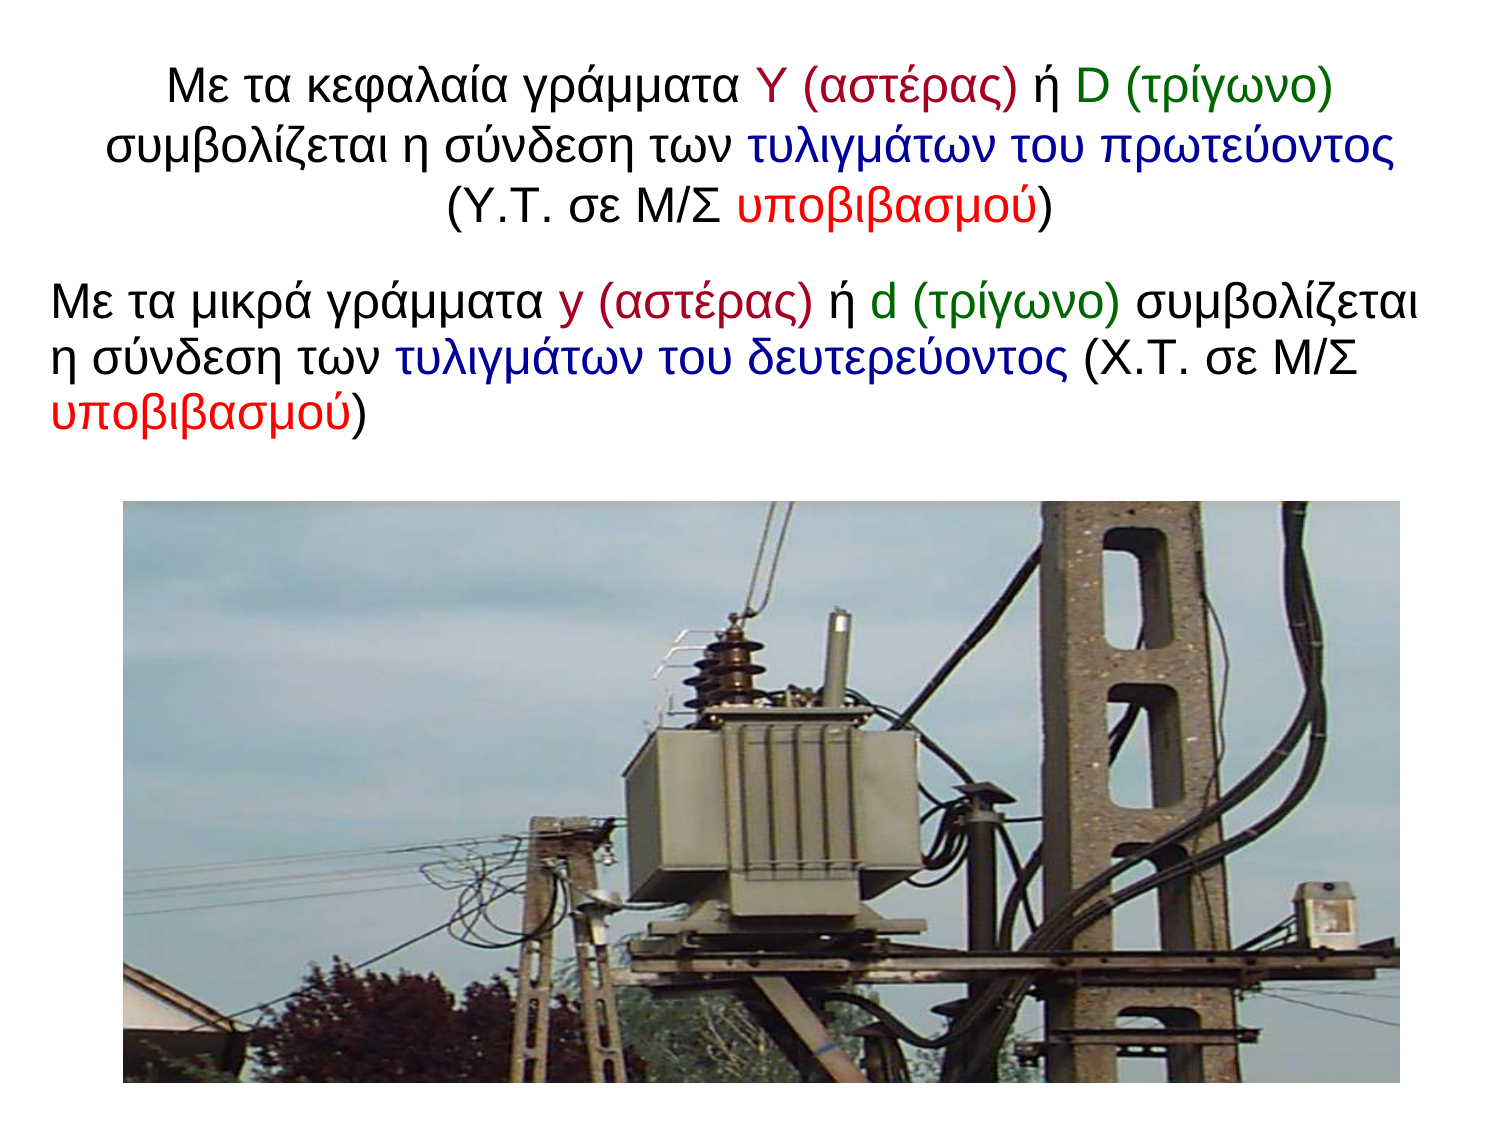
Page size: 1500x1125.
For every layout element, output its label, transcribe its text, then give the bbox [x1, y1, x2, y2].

picture [123, 501, 1400, 1083]
title Με τα κεφαλαία γράμματα Y (αστέρας) ή D (τρίγωνο) συμβολίζεται η σύνδεση των τυλιγμάτων του πρωτεύοντος (Υ.Τ. σε Μ/Σ υποβιβασμού) [75, 45, 1426, 220]
text_box Με τα μικρά γράμματα y (αστέρας) ή d (τρίγωνο) συμβολίζεται η σύνδεση των τυλιγμάτων του δευτερεύοντος (Χ.Τ. σε Μ/Σ υποβιβασμού) [35, 265, 1474, 473]
